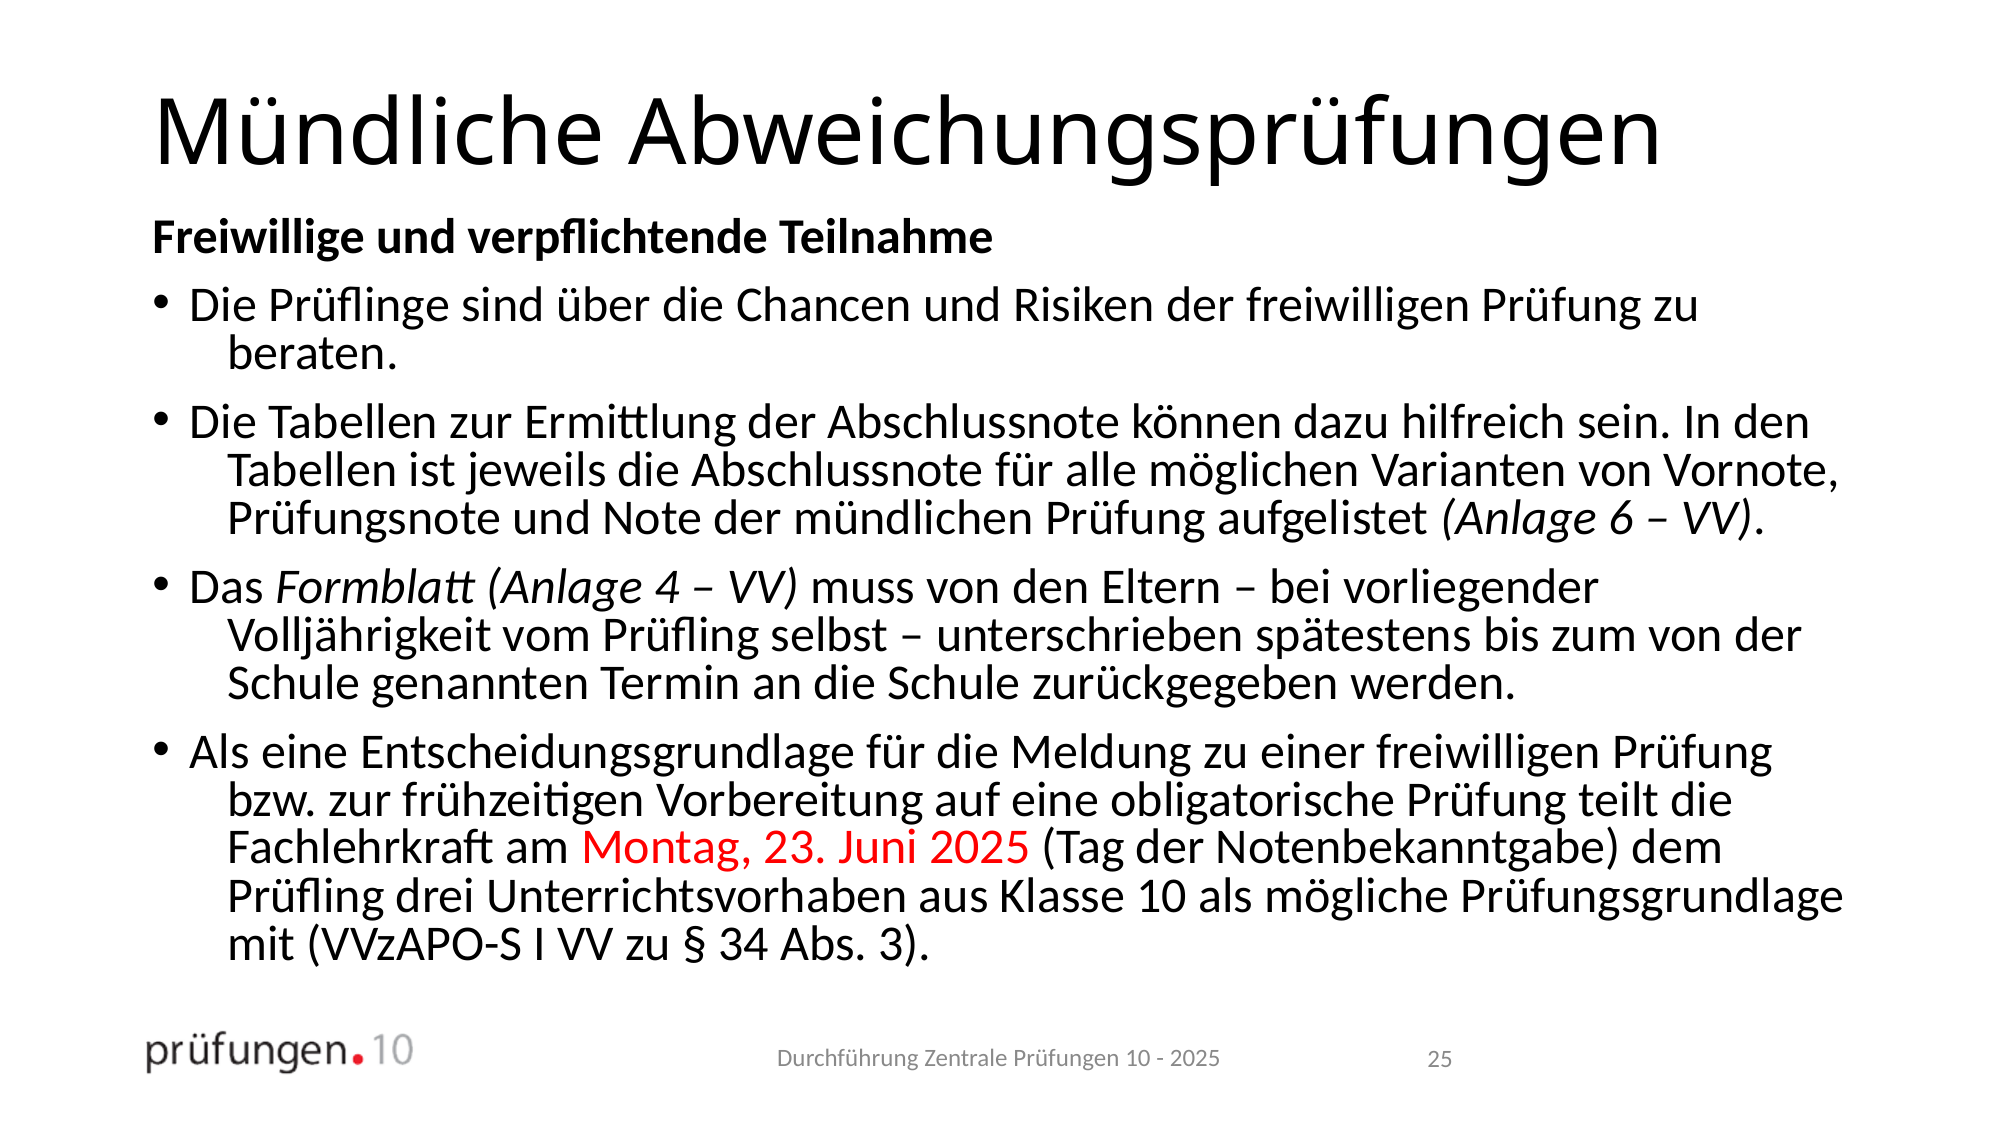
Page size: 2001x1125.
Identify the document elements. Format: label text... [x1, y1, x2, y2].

list Freiwillige und verpflichtende Teilnahme Die Prüflinge sind über die Chancen und Risiken der freiwilligen Prüfung zu beraten. Die Tabellen zur Ermittlung der Abschlussnote können dazu hilfreich sein. In den Tabellen ist jeweils die Abschlussnote für alle möglichen Varianten von Vornote, Prüfungsnote und Note der mündlichen Prüfung aufgelistet (Anlage 6 – VV). Das Formblatt (Anlage 4 – VV) muss von den Eltern – bei vorliegender Volljährigkeit vom Prüfling selbst – unterschrieben spätestens bis zum von der Schule genannten Termin an die Schule zurückgegeben werden. Als eine Entscheidungsgrundlage für die Meldung zu einer freiwilligen Prüfung bzw. zur frühzeitigen Vorbereitung auf eine obligatorische Prüfung teilt die Fachlehrkraft am Montag, 23. Juni 2025 (Tag der Notenbekanntgabe) dem Prüfling drei Unterrichtsvorhaben aus Klasse 10 als mögliche Prüfungsgrundlage mit (VVzAPO-S I VV zu § 34 Abs. 3). [137, 207, 1863, 1014]
picture [137, 1023, 423, 1080]
title Mündliche Abweichungsprüfungen [137, 77, 1863, 193]
text_box <Foliennummer> [1412, 1027, 1863, 1088]
